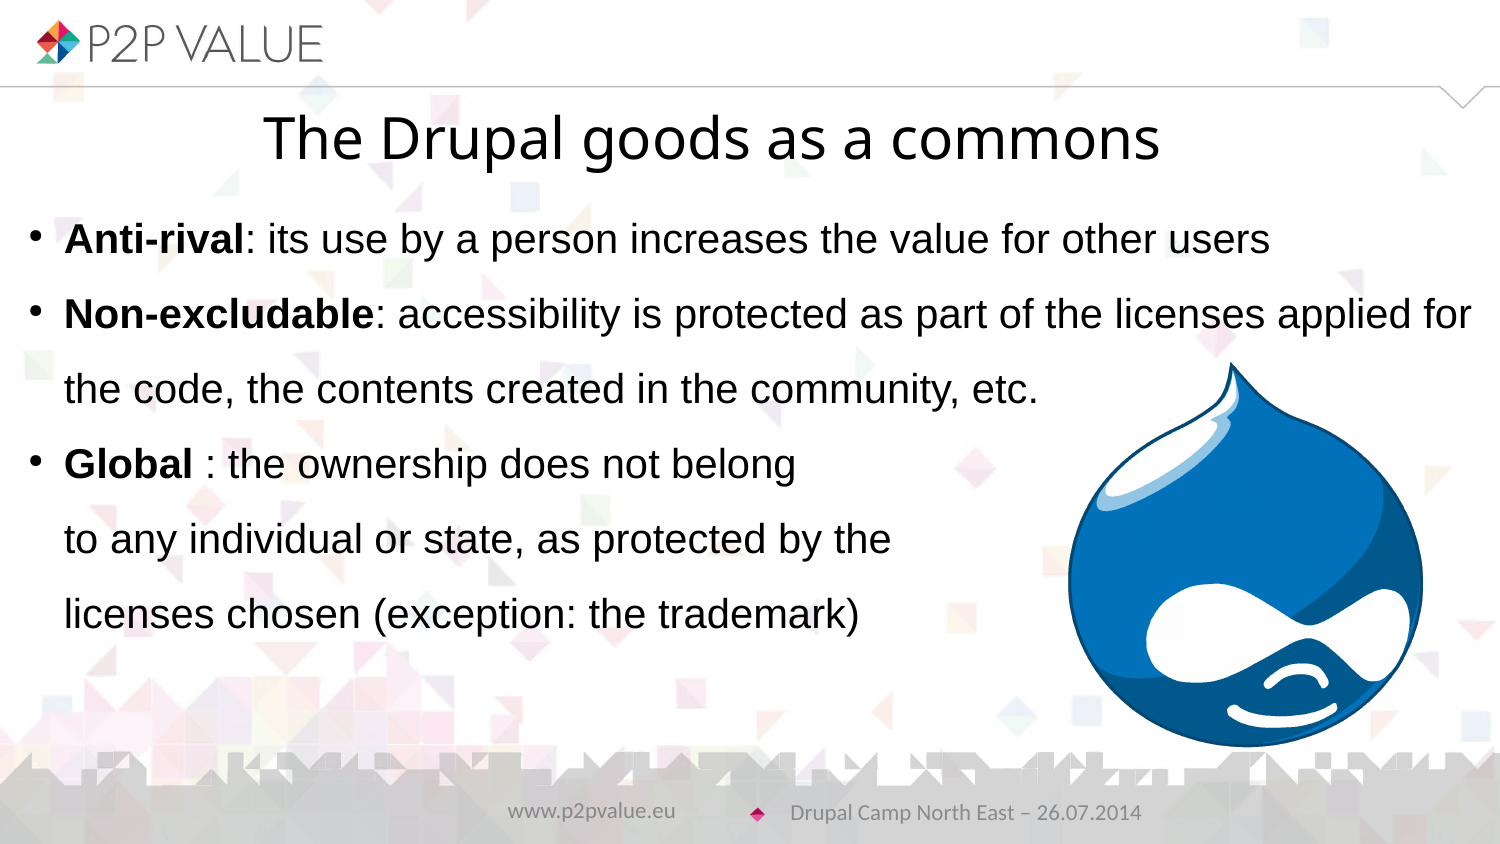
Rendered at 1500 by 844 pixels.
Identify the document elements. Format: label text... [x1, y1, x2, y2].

title The Drupal goods as a commons [60, 92, 1366, 180]
text_box Drupal Camp North East – 26.07.2014 [777, 788, 1470, 834]
subtitle Anti-rival: its use by a person increases the value for other users Non-excludable: accessibility is protected as part of the licenses applied for the code, the contents created in the community, etc. Global : the ownership does not belong to any individual or state, as protected by the licenses chosen (exception: the trademark) [15, 180, 1496, 736]
text_box www.p2pvalue.eu [501, 789, 720, 829]
picture [0, 0, 1500, 844]
